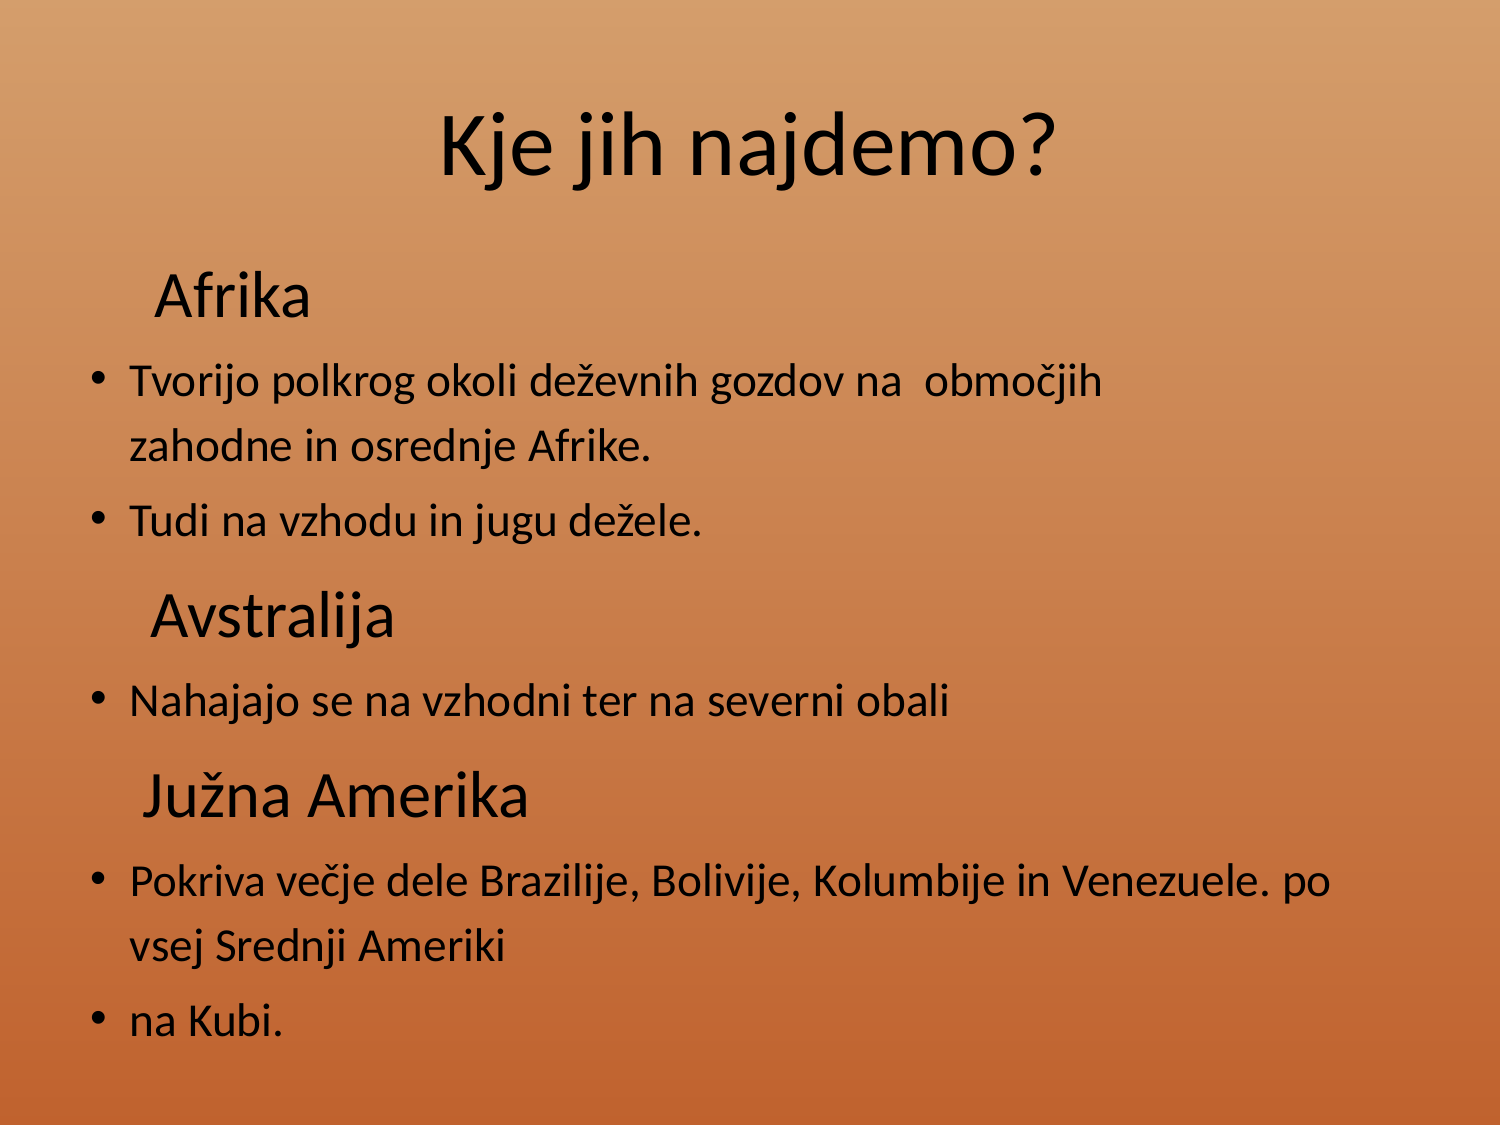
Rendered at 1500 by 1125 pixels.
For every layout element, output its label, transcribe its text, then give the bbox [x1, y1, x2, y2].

list Afrika Tvorijo polkrog okoli deževnih gozdov na območjih zahodne in osrednje Afrike. Tudi na vzhodu in jugu dežele. Avstralija Nahajajo se na vzhodni ter na severni obali Južna Amerika Pokriva večje dele Brazilije, Bolivije, Kolumbije in Venezuele. po vsej Srednji Ameriki na Kubi. [75, 231, 1425, 1059]
title Kje jih najdemo? [75, 45, 1425, 231]
